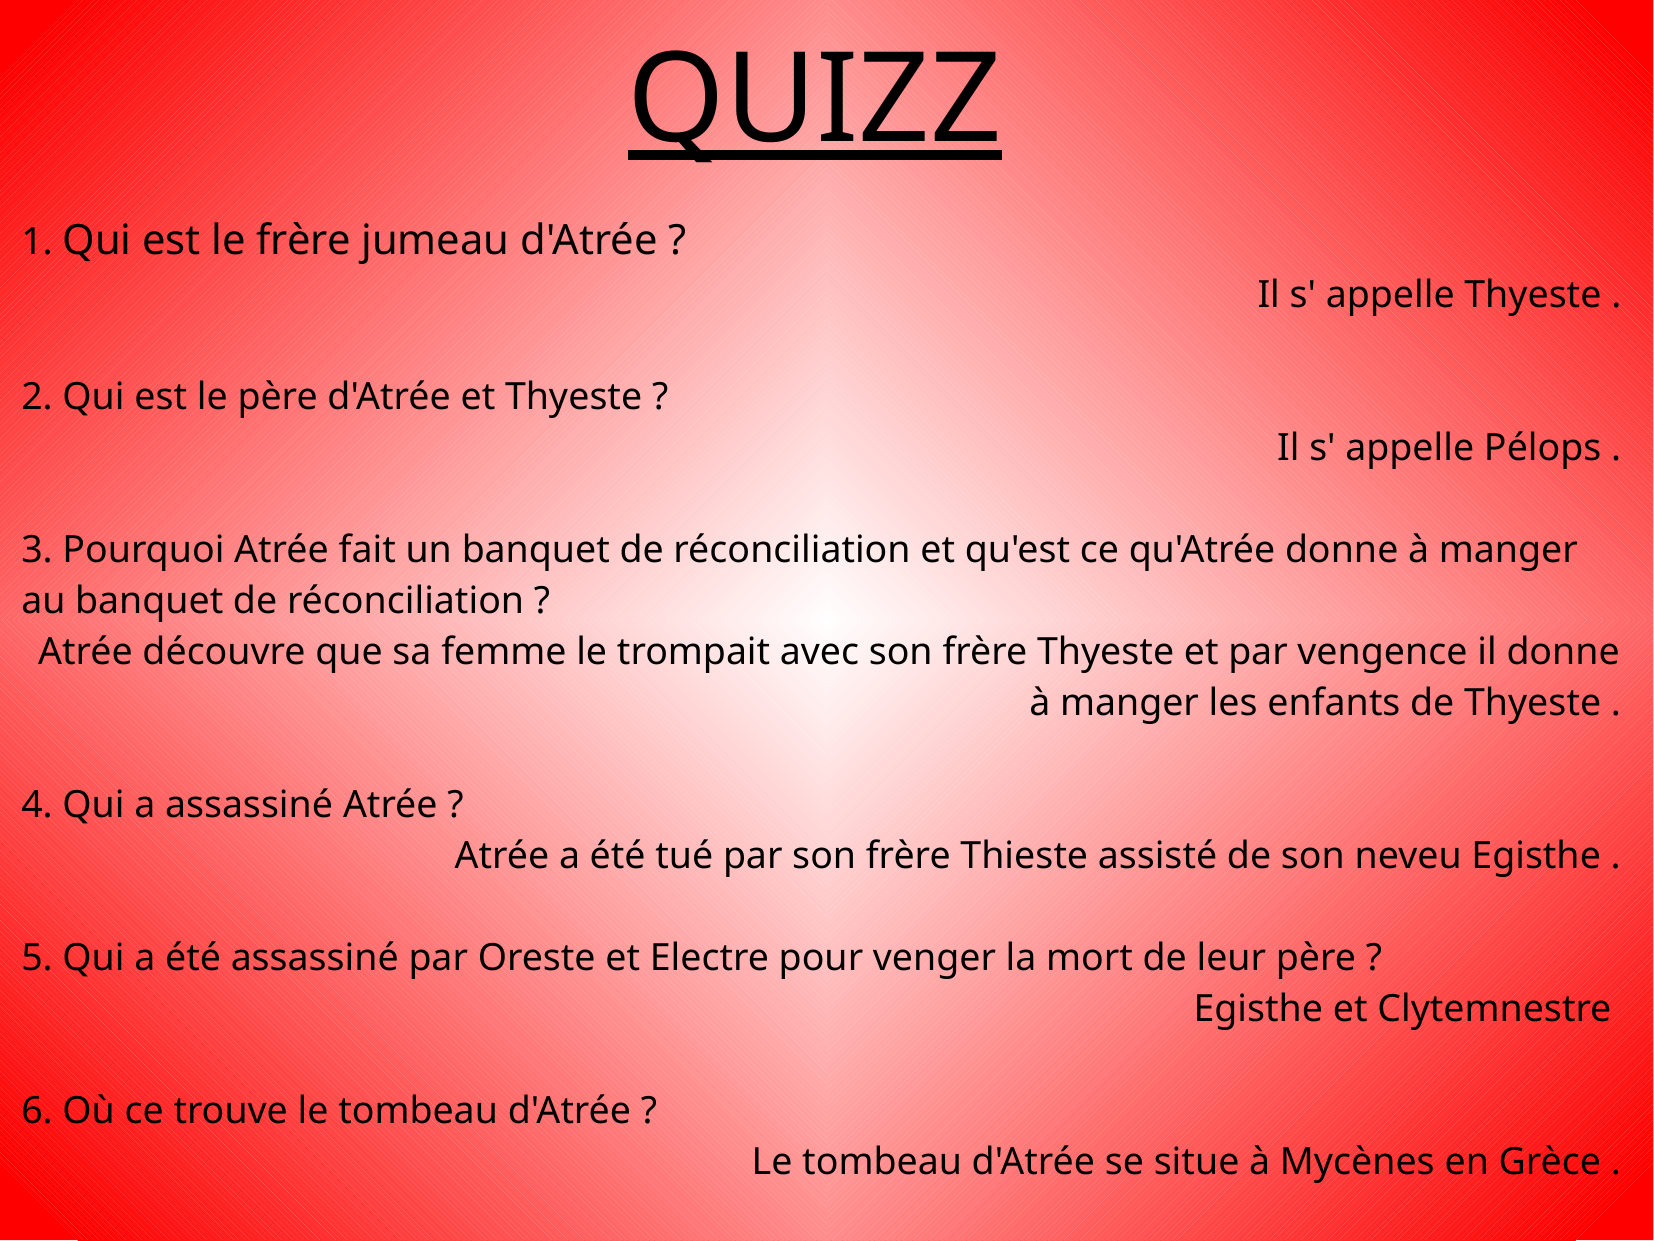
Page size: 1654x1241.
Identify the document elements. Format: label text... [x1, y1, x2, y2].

text_box QUIZZ [47, 0, 1583, 187]
text_box 1. Qui est le frère jumeau d'Atrée ? Il s' appelle Thyeste . 2. Qui est le père d'Atrée et Thyeste ? Il s' appelle Pélops . 3. Pourquoi Atrée fait un banquet de réconciliation et qu'est ce qu'Atrée donne à manger au banquet de réconciliation ? Atrée découvre que sa femme le trompait avec son frère Thyeste et par vengence il donne à manger les enfants de Thyeste . 4. Qui a assassiné Atrée ? Atrée a été tué par son frère Thieste assisté de son neveu Egisthe . 5. Qui a été assassiné par Oreste et Electre pour venger la mort de leur père ? Egisthe et Clytemnestre 6. Où ce trouve le tombeau d'Atrée ? Le tombeau d'Atrée se situe à Mycènes en Grèce . [6, 202, 1637, 1221]
